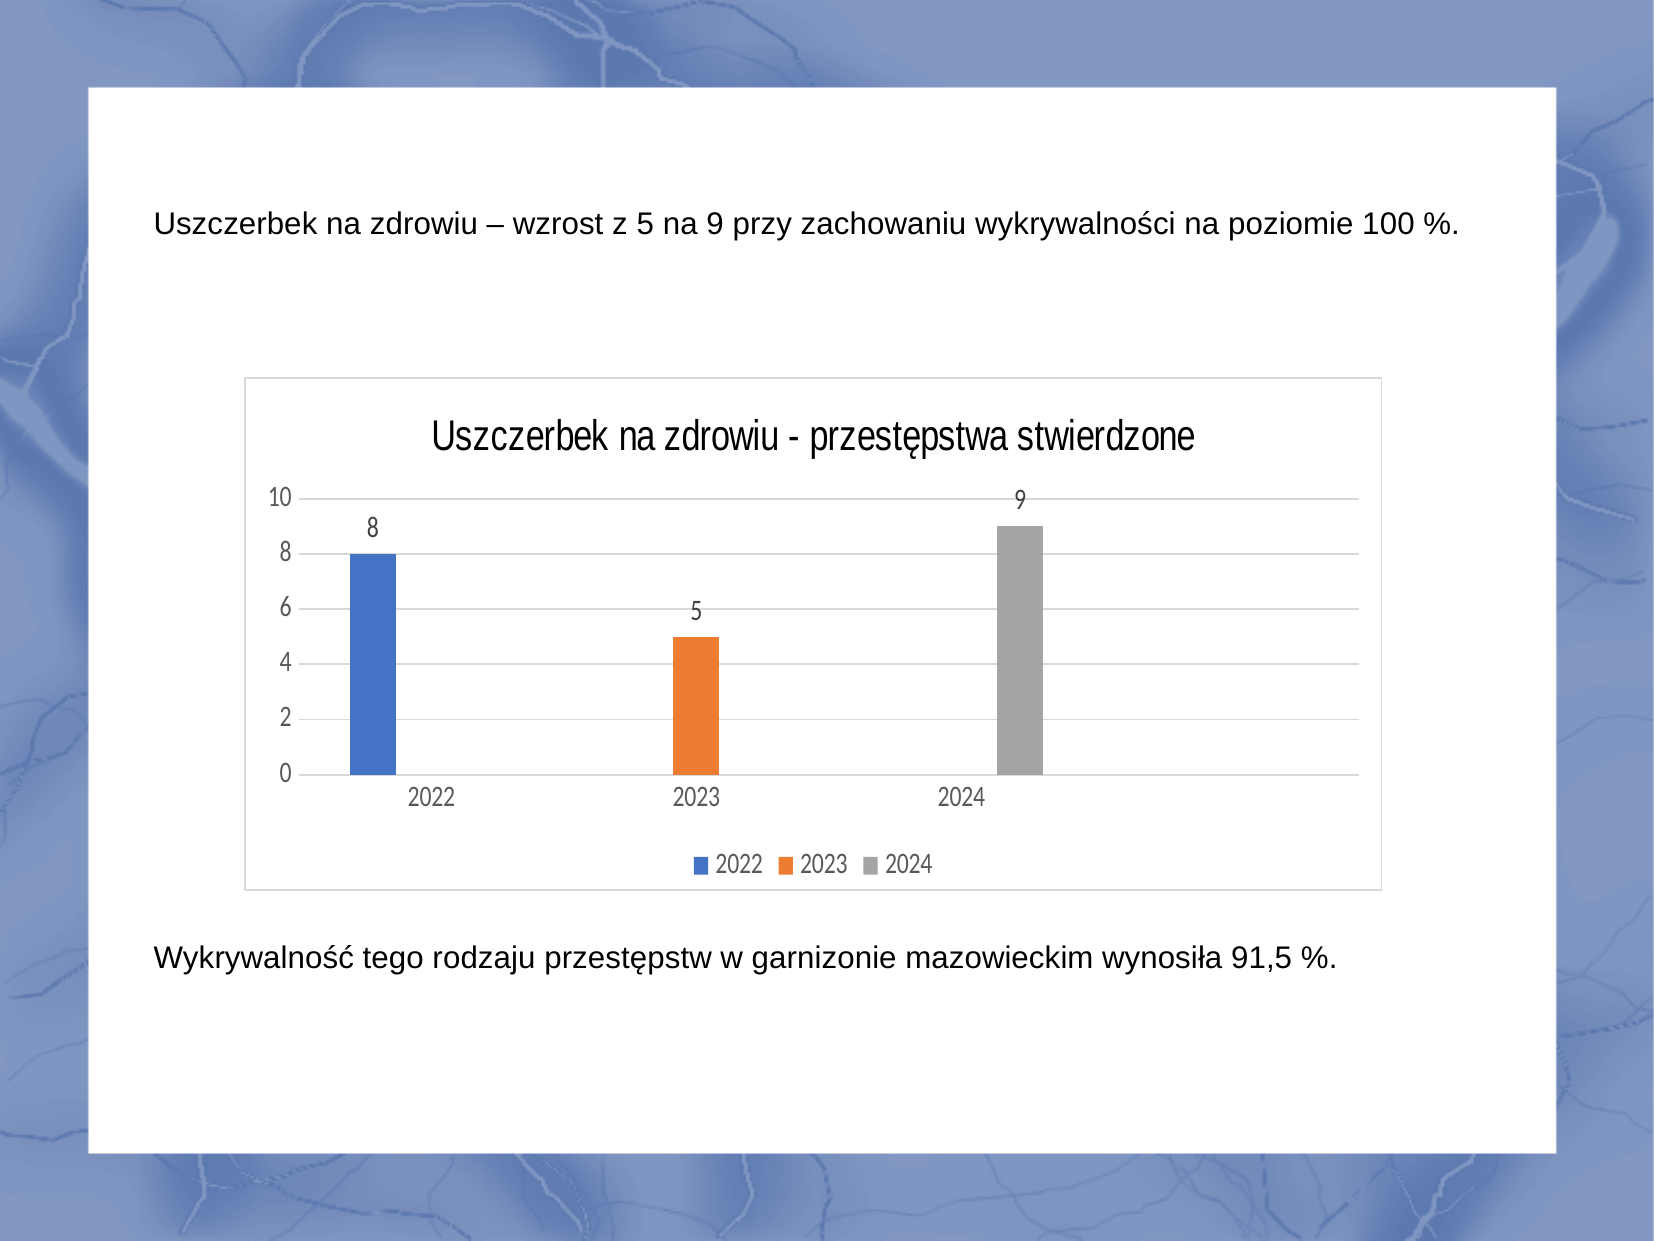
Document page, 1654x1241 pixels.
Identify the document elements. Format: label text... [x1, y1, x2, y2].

list Uszczerbek na zdrowiu – wzrost z 5 na 9 przy zachowaniu wykrywalności na poziomie 100 %. Wykrywalność tego rodzaju przestępstw w garnizonie mazowieckim wynosiła 91,5 %. [153, 188, 1512, 1109]
chart [244, 376, 1383, 892]
picture [0, 0, 1654, 1241]
